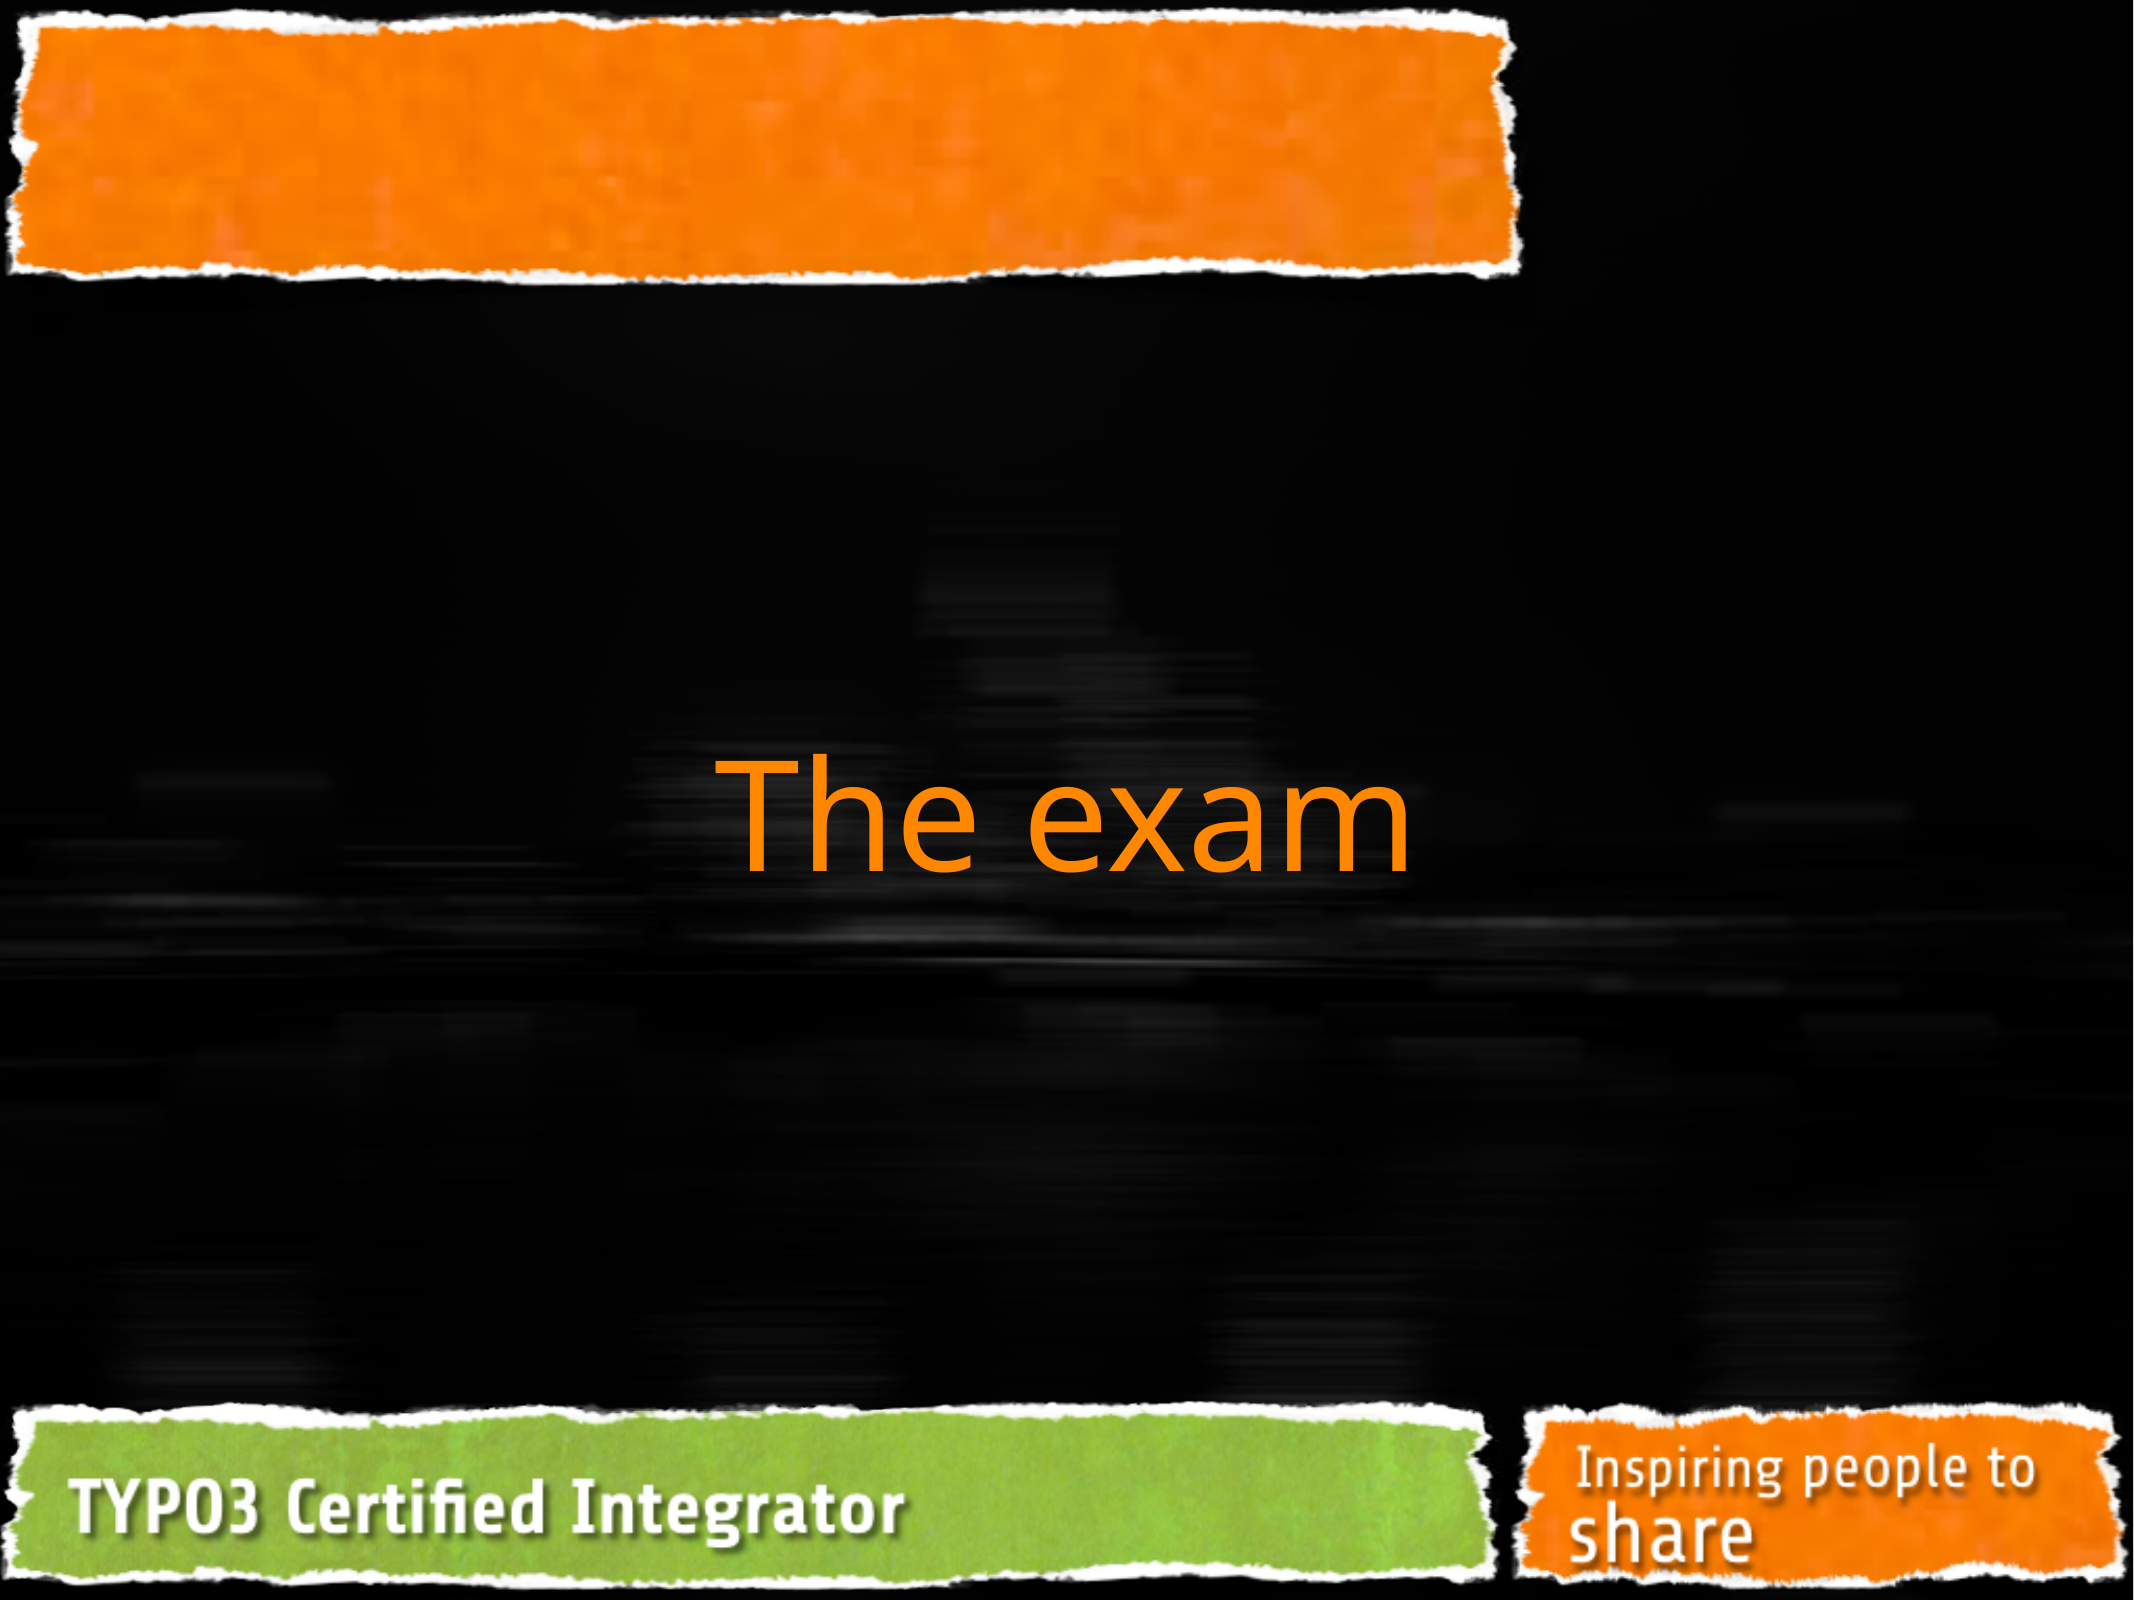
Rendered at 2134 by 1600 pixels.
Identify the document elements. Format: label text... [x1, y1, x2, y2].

picture [0, 0, 2134, 1600]
title The exam [208, 368, 1925, 911]
